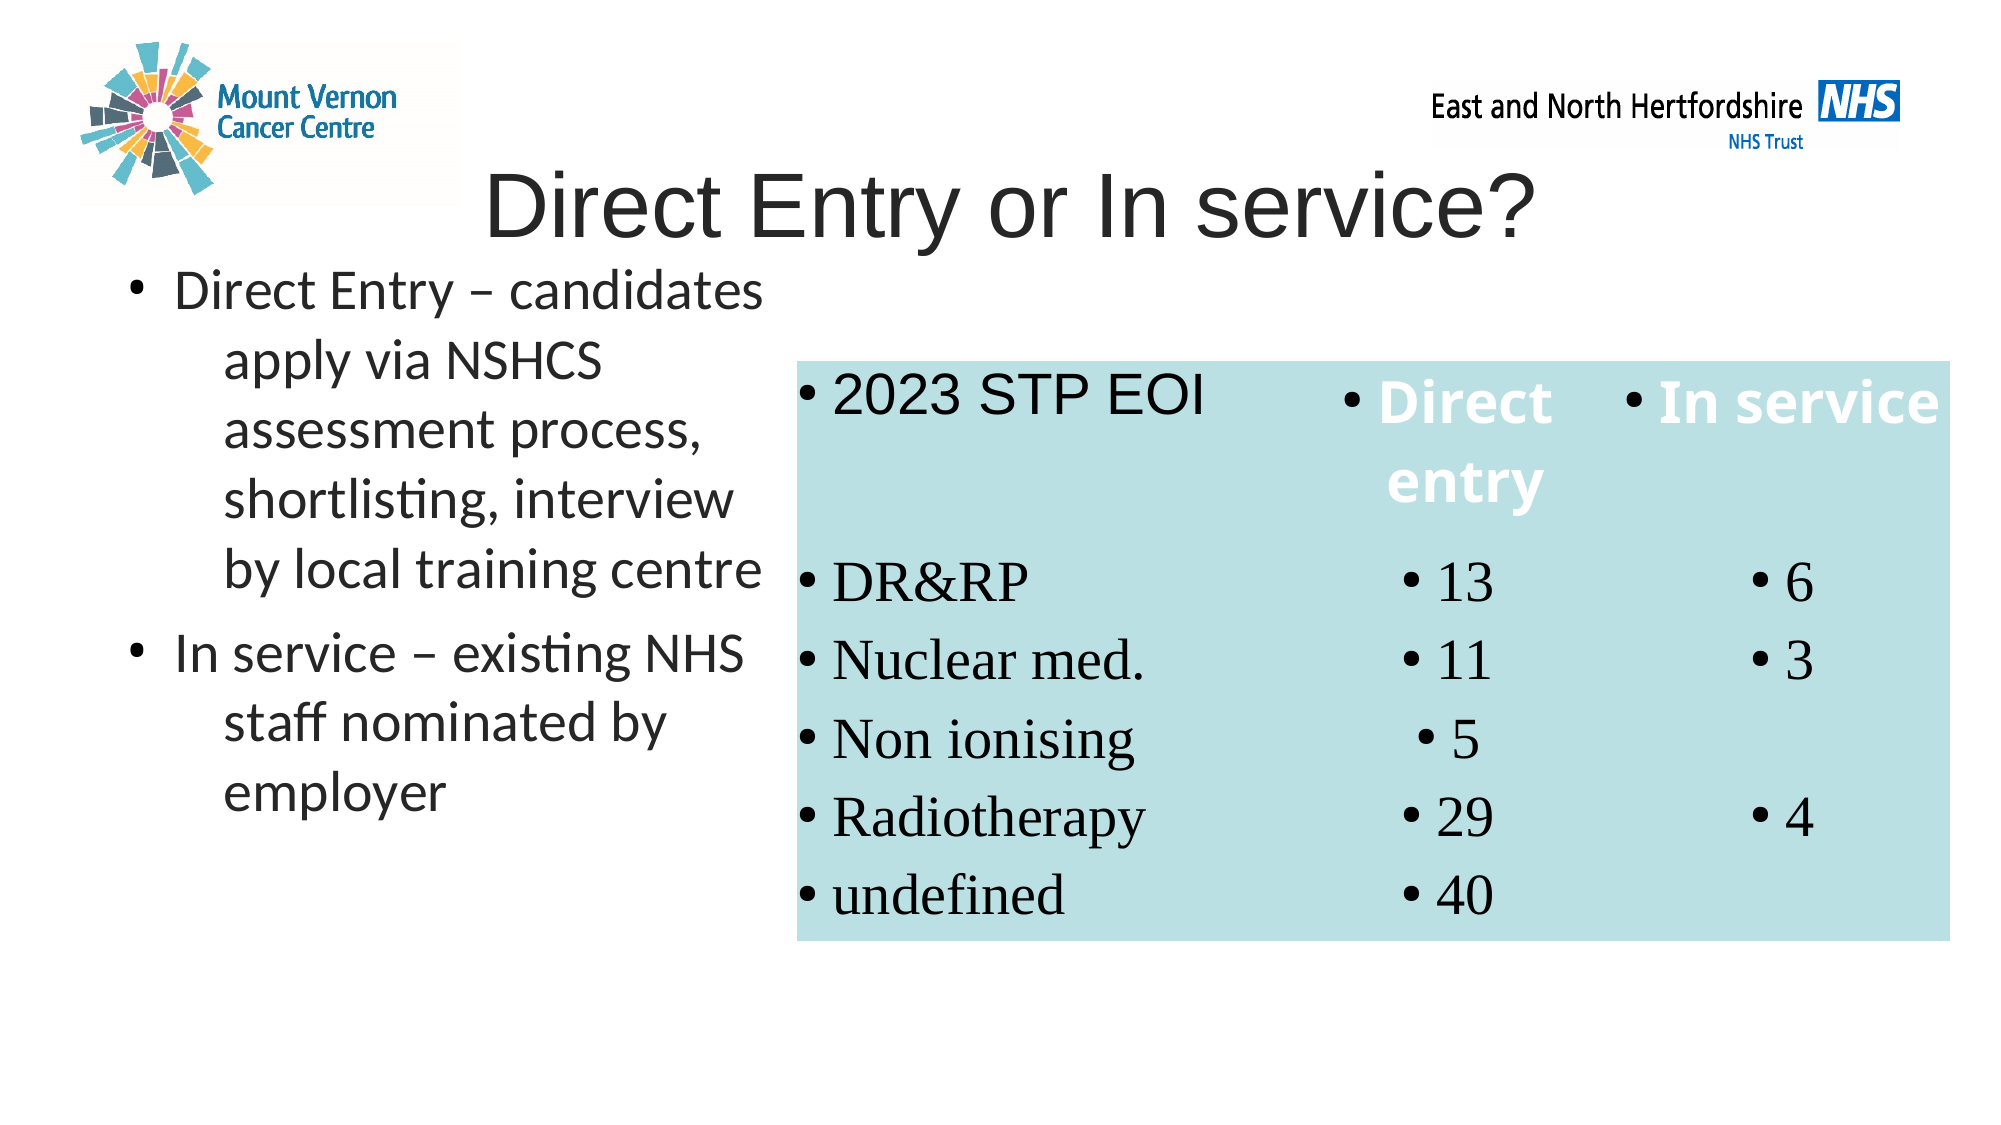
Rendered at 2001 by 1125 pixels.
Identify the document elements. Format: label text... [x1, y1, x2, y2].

table_cell 6 [1615, 549, 1950, 628]
table_cell undefined [797, 863, 1281, 941]
table_cell Non ionising [797, 706, 1281, 784]
table_cell 11 [1281, 628, 1615, 706]
table_header In service [1615, 361, 1950, 549]
table_cell 29 [1281, 784, 1615, 863]
table_cell [1615, 863, 1950, 941]
table_cell Radiotherapy [797, 784, 1281, 863]
list Direct Entry – candidates apply via NSHCS assessment process, shortlisting, interview by local training centre In service – existing NHS staff nominated by employer [111, 244, 798, 881]
title Direct Entry or In service? [111, 118, 1912, 284]
table_header 2023 STP EOI [797, 361, 1281, 549]
table_cell 5 [1281, 706, 1615, 784]
table_cell Nuclear med. [797, 628, 1281, 706]
table_cell 40 [1281, 863, 1615, 941]
table_cell 4 [1615, 784, 1950, 863]
table_cell 3 [1615, 628, 1950, 706]
table_cell 13 [1281, 549, 1615, 628]
table_cell [1615, 706, 1950, 784]
table_header Direct entry [1281, 361, 1615, 549]
table_cell DR&RP [797, 549, 1281, 628]
